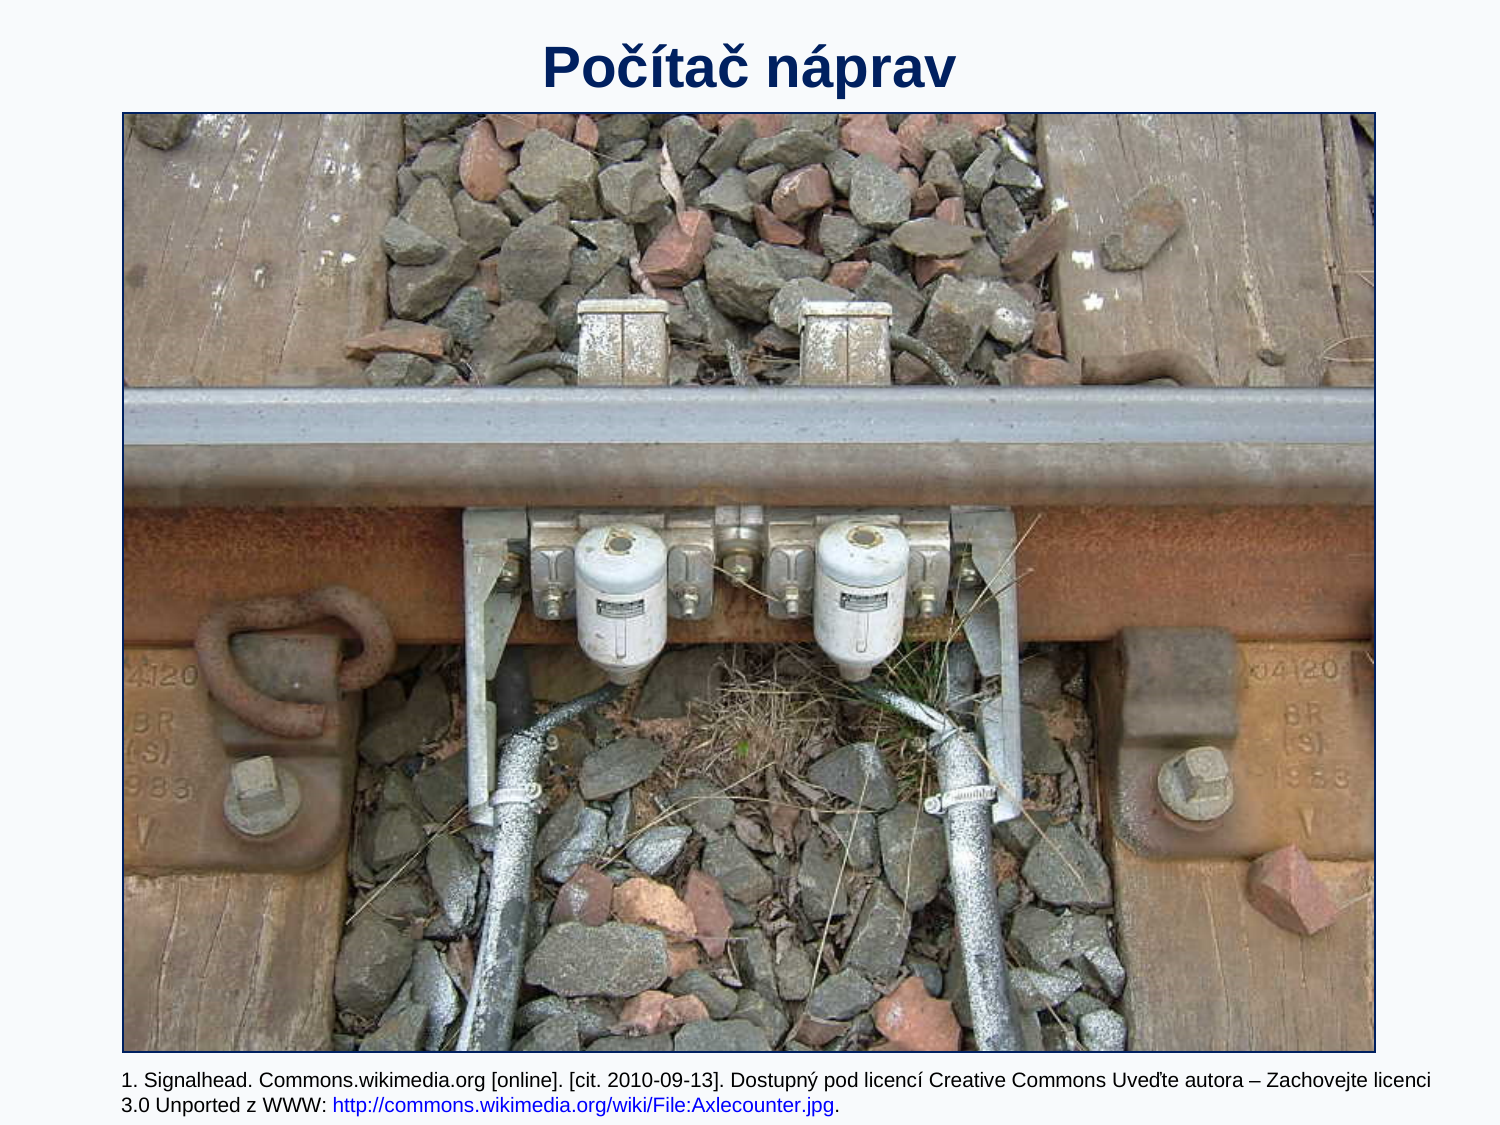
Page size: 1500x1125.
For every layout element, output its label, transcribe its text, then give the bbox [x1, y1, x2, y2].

text_box 1. Signalhead. Commons.wikimedia.org [online]. [cit. 2010-09-13]. Dostupný pod licencí Creative Commons Uveďte autora – Zachovejte licenci 3.0 Unported z WWW: http://commons.wikimedia.org/wiki/File:Axlecounter.jpg. [106, 1059, 1447, 1125]
title Počítač náprav [123, 0, 1377, 145]
picture [123, 145, 1374, 1052]
